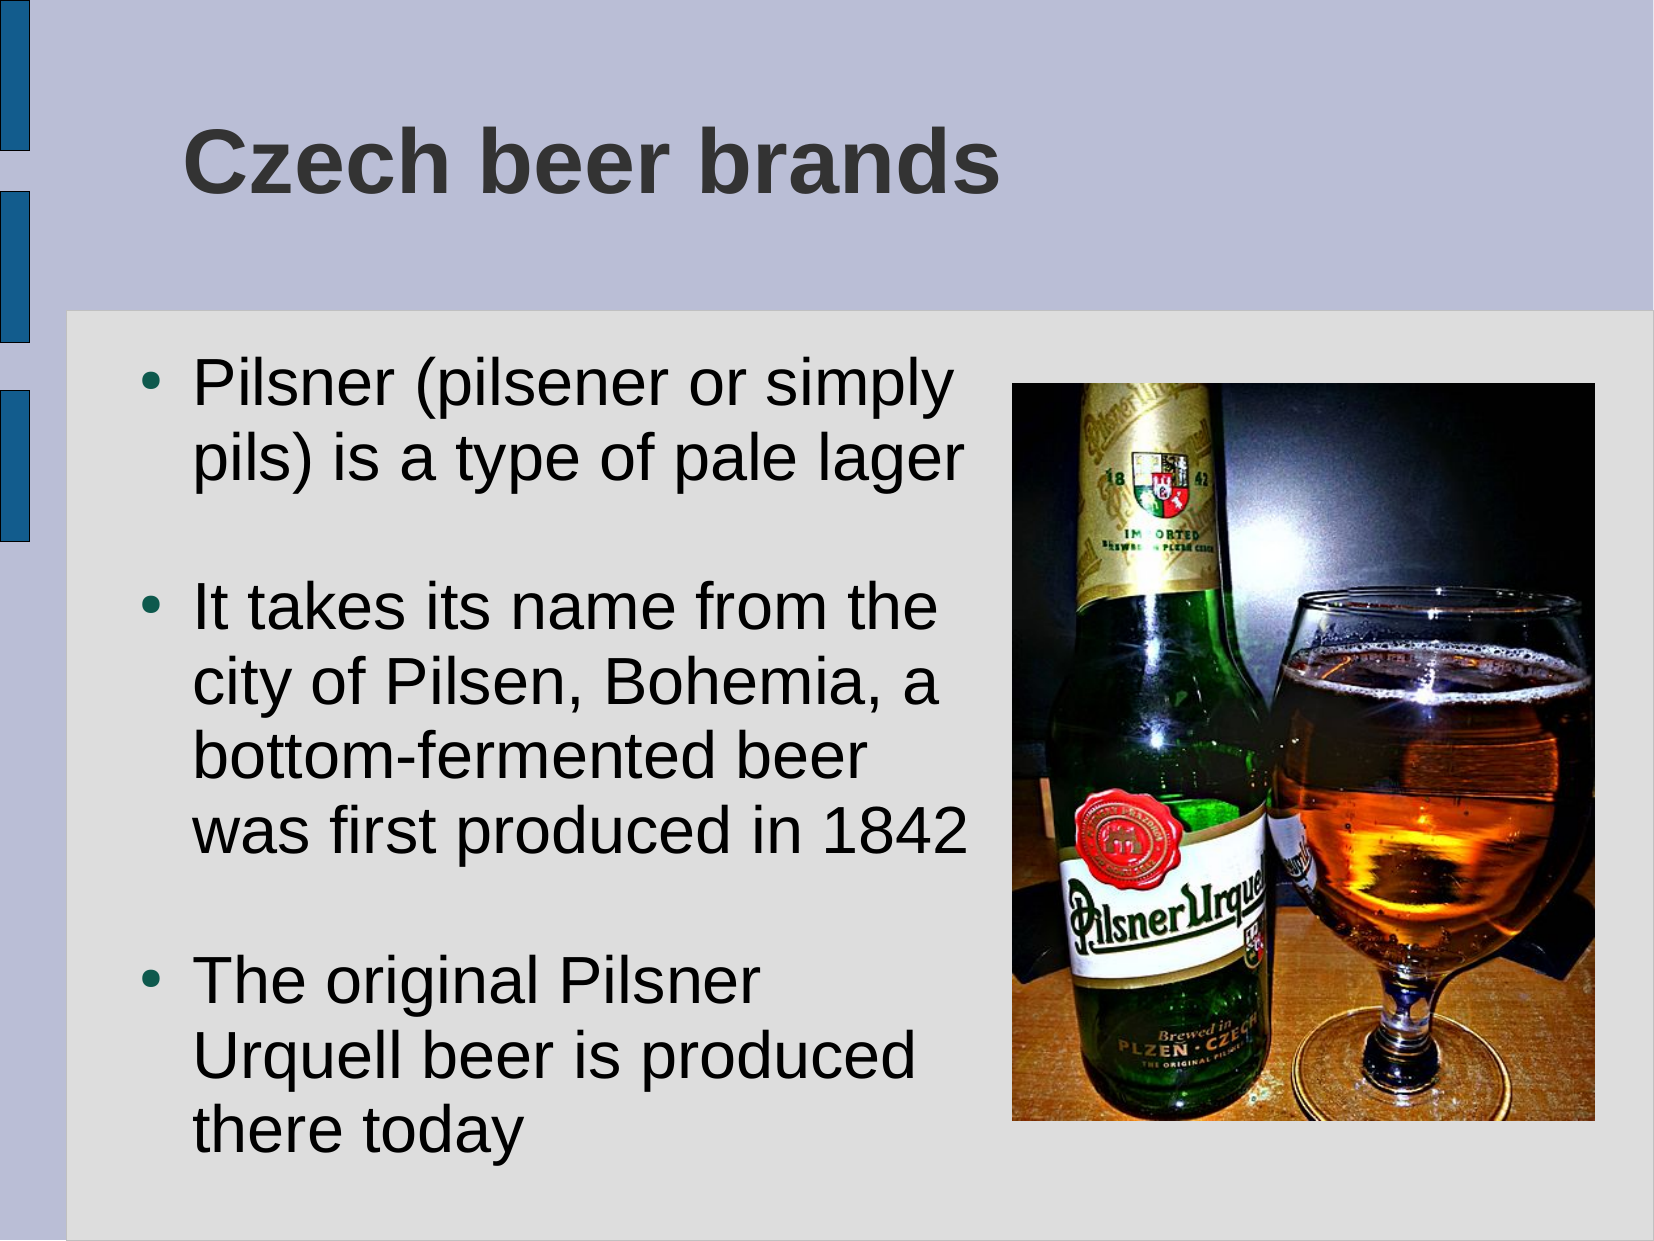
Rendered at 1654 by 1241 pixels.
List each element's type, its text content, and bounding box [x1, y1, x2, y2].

list Pilsner (pilsener or simply pils) is a type of pale lager It takes its name from the city of Pilsen, Bohemia, a bottom-fermented beer was first produced in 1842 The original Pilsner Urquell beer is produced there today [121, 344, 975, 1168]
picture [1012, 383, 1595, 1121]
title Czech beer brands [0, 58, 1300, 266]
